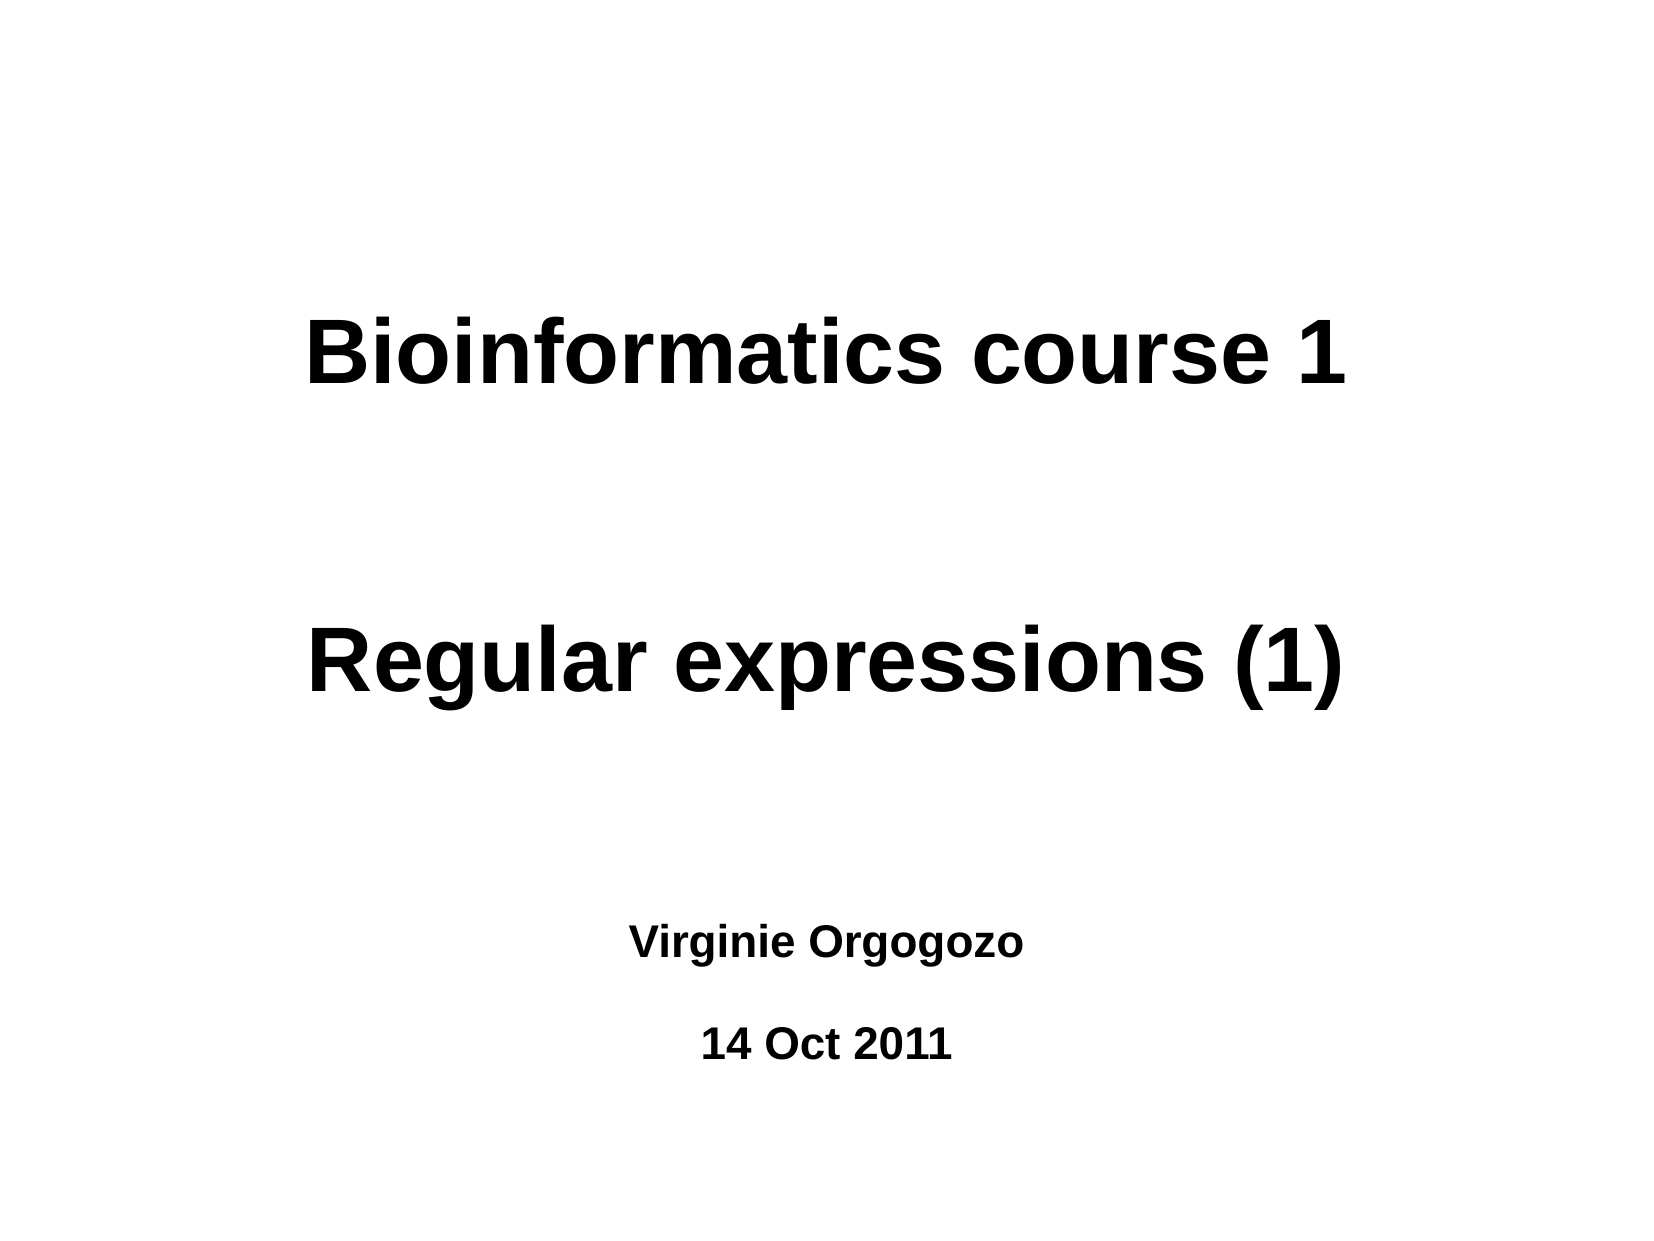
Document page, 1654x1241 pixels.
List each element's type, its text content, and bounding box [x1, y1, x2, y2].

text_box Bioinformatics course 1 Regular expressions (1) Virginie Orgogozo 14 Oct 2011 [206, 293, 1447, 1077]
